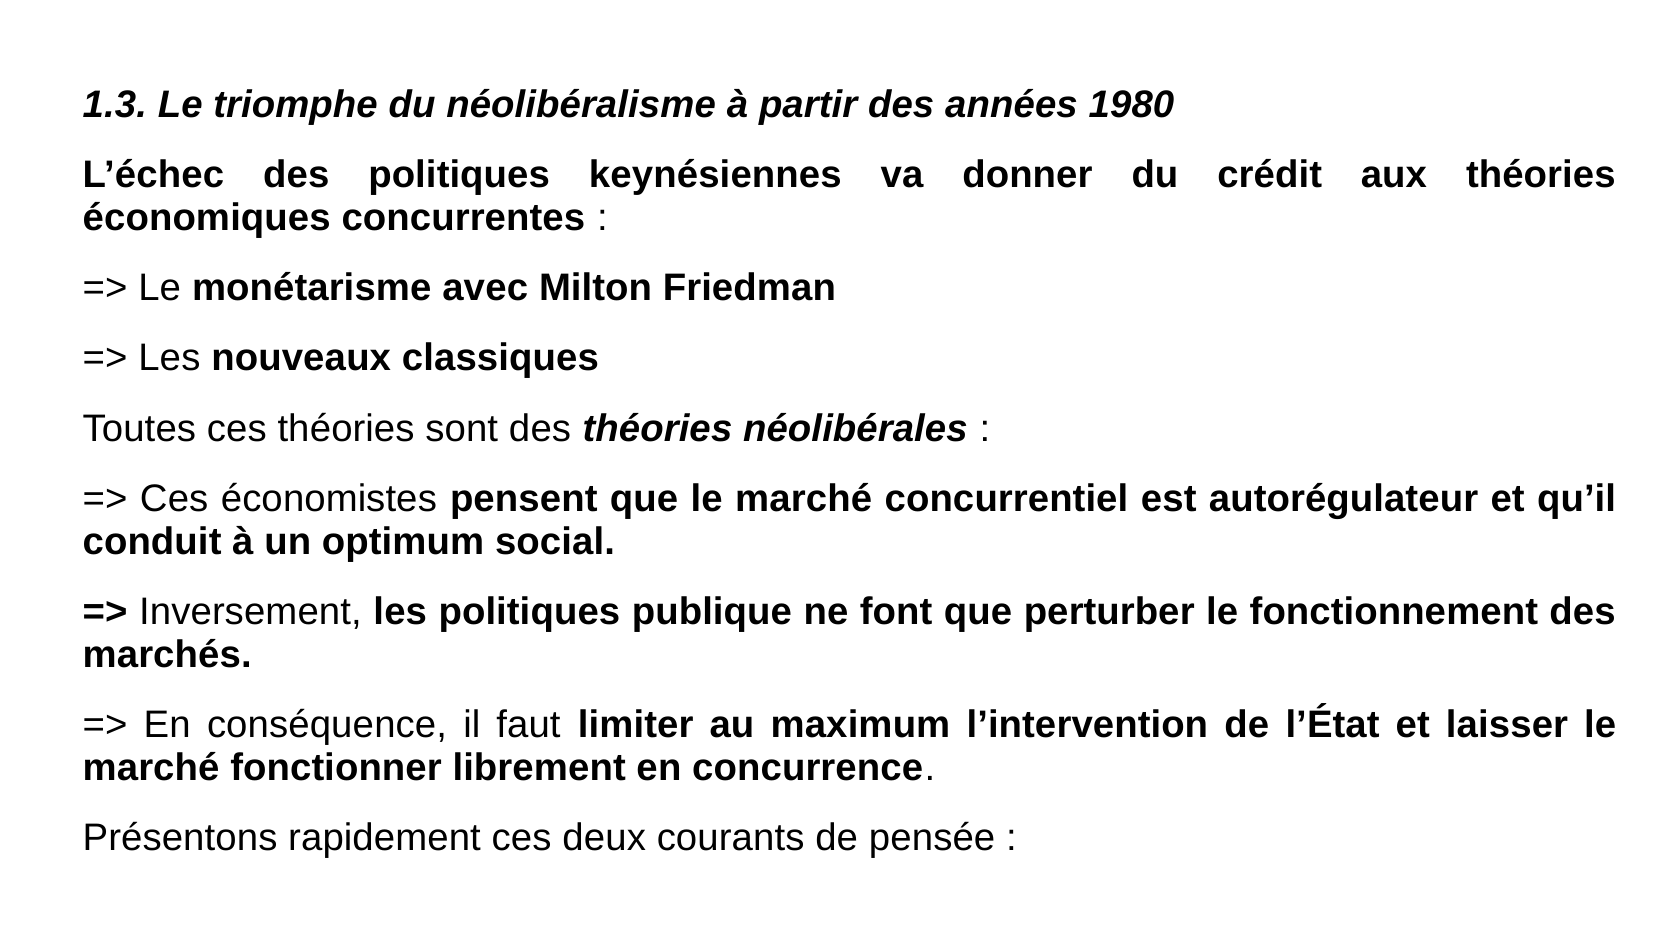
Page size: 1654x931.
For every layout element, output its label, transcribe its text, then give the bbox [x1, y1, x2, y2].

list 1.3. Le triomphe du néolibéralisme à partir des années 1980 L’échec des politiques keynésiennes va donner du crédit aux théories économiques concurrentes : => Le monétarisme avec Milton Friedman => Les nouveaux classiques Toutes ces théories sont des théories néolibérales : => Ces économistes pensent que le marché concurrentiel est autorégulateur et qu’il conduit à un optimum social. => Inversement, les politiques publique ne font que perturber le fonctionnement des marchés. => En conséquence, il faut limiter au maximum l’intervention de l’État et laisser le marché fonctionner librement en concurrence. Présentons rapidement ces deux courants de pensée : [82, 82, 1619, 863]
